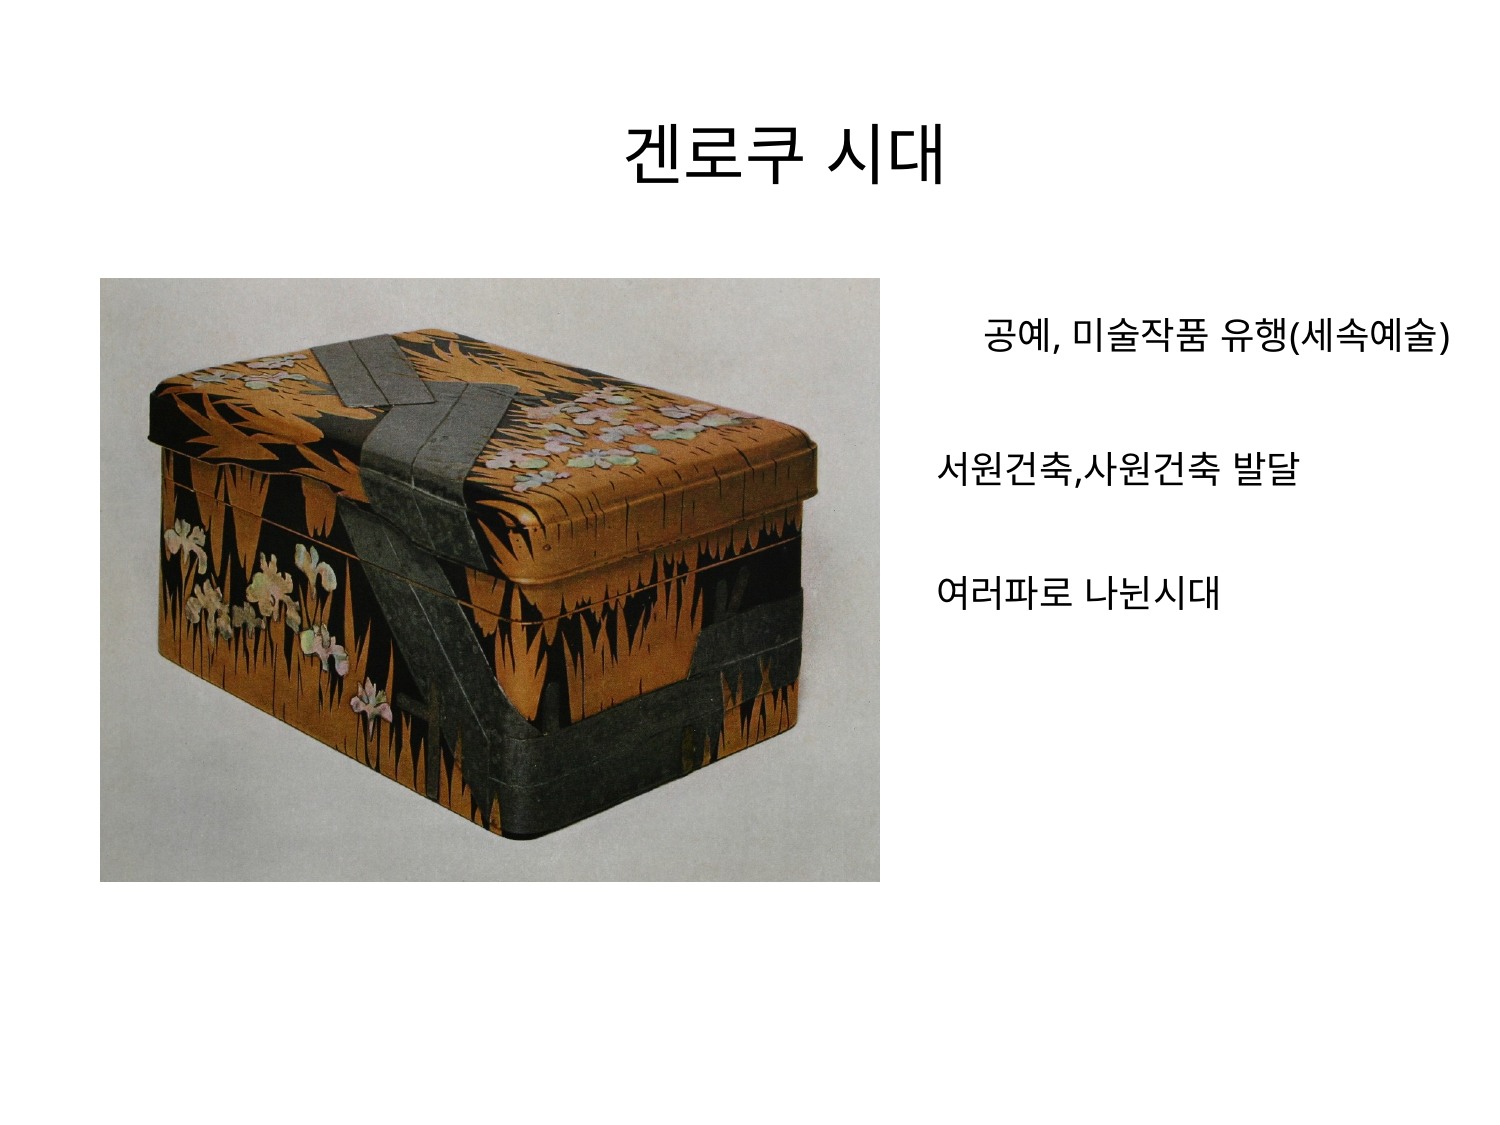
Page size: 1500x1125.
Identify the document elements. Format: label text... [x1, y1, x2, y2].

text_box 공예, 미술작품 유행(세속예술) [968, 304, 1500, 365]
text_box 여러파로 나뉜시대 [921, 562, 1388, 623]
text_box 겐로쿠 시대 [383, 105, 1187, 200]
picture [100, 278, 880, 882]
text_box 서원건축,사원건축 발달 [921, 438, 1453, 499]
